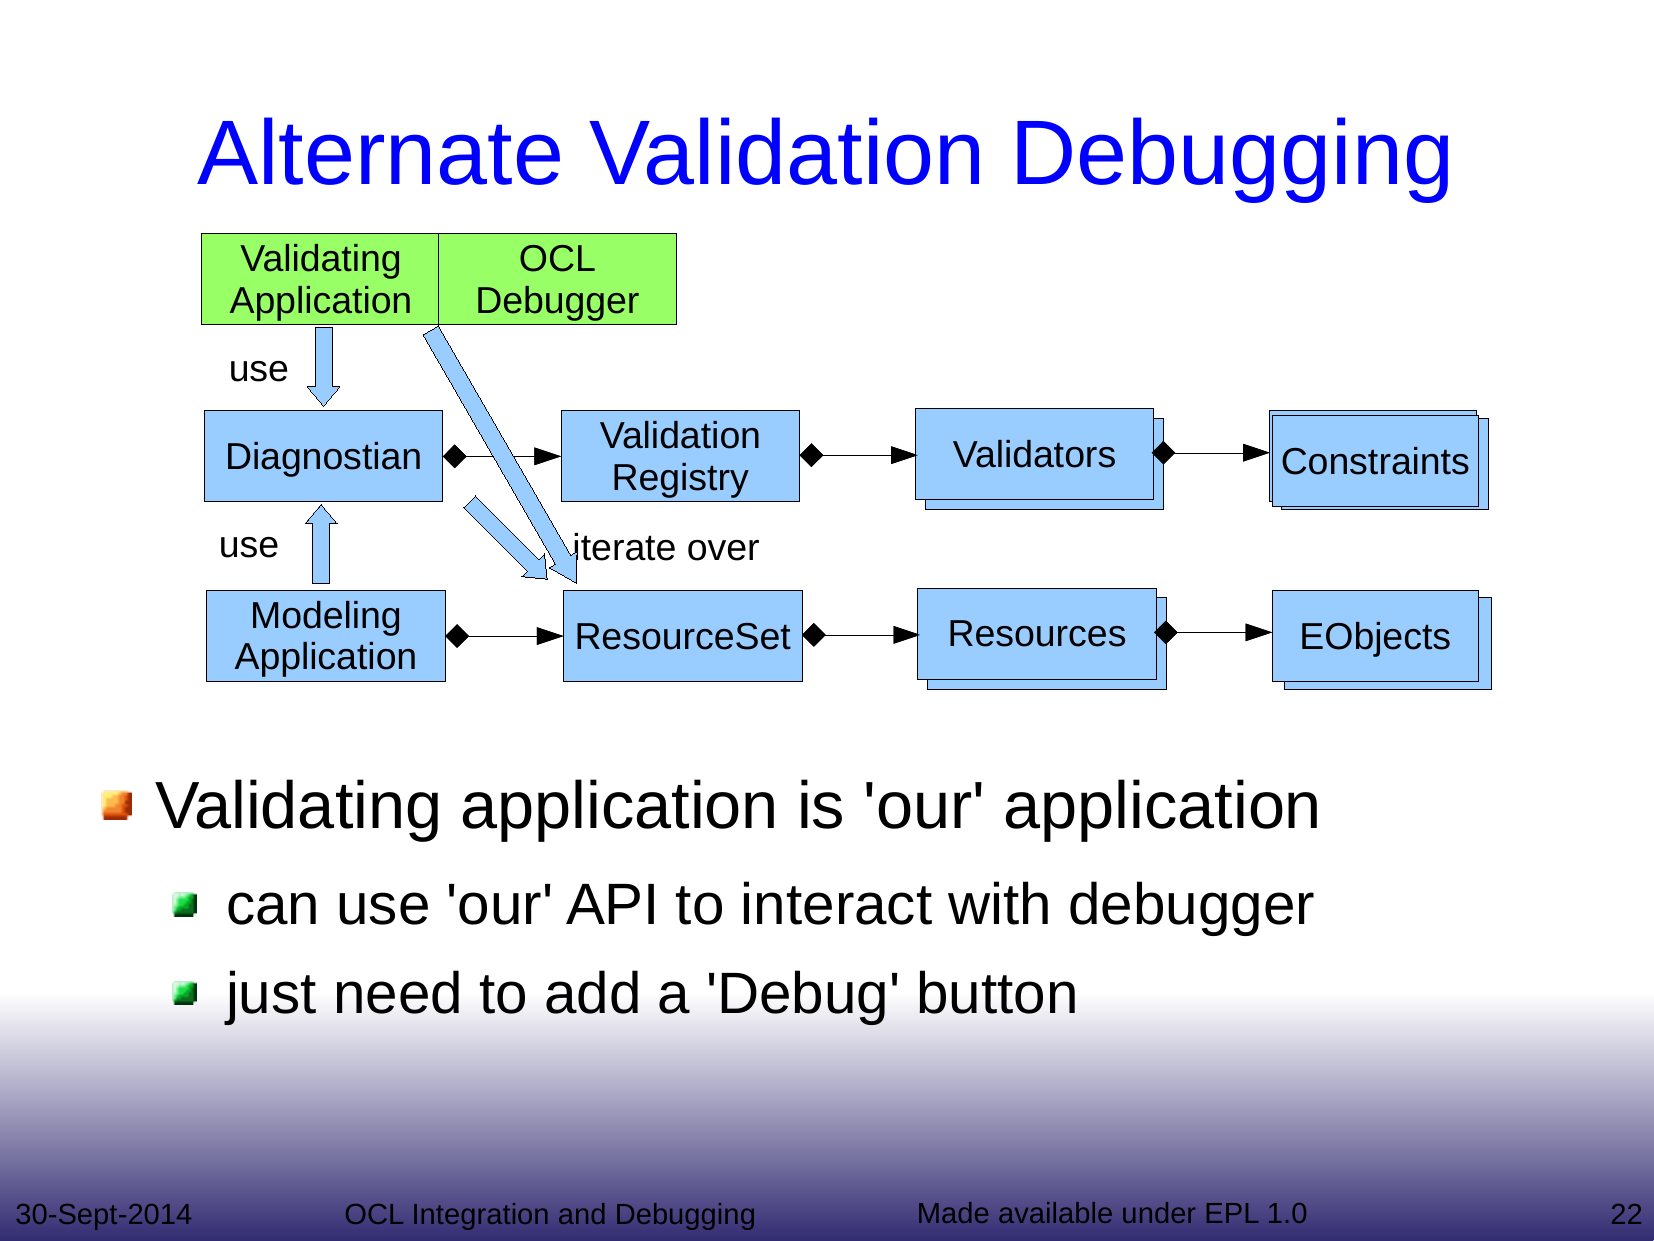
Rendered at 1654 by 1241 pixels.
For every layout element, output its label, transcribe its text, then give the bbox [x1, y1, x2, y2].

text_box use [204, 516, 295, 574]
text_box Constraints [1272, 415, 1479, 507]
text_box Resources [927, 637, 1167, 690]
text_box Resources [917, 588, 1157, 680]
text_box iterate over [557, 518, 775, 576]
text_box Modeling Application [206, 590, 446, 682]
text_box Resources [1157, 597, 1167, 628]
title Alternate Validation Debugging [82, 49, 1571, 257]
text_box [305, 504, 338, 584]
text_box [307, 327, 340, 407]
text_box use [214, 339, 304, 397]
text_box Validators [915, 408, 1154, 500]
text_box OCL Debugger [438, 233, 677, 325]
text_box EObjects [1281, 418, 1489, 510]
text_box [423, 325, 578, 584]
text_box EObjects [1272, 590, 1479, 682]
text_box Validation Registry [561, 410, 800, 502]
text_box [463, 495, 548, 580]
text_box Diagnostian [204, 410, 443, 502]
text_box EObjects [1284, 597, 1492, 690]
list Validating application is 'our' application can use 'our' API to interact with debugger just need to add a 'Debug' button [84, 767, 1573, 1031]
text_box ResourceSet [563, 590, 803, 682]
text_box EObjects [1269, 410, 1477, 502]
text_box Resources [1154, 418, 1164, 449]
text_box Validating Application [201, 233, 438, 325]
text_box Resources [925, 457, 1164, 510]
